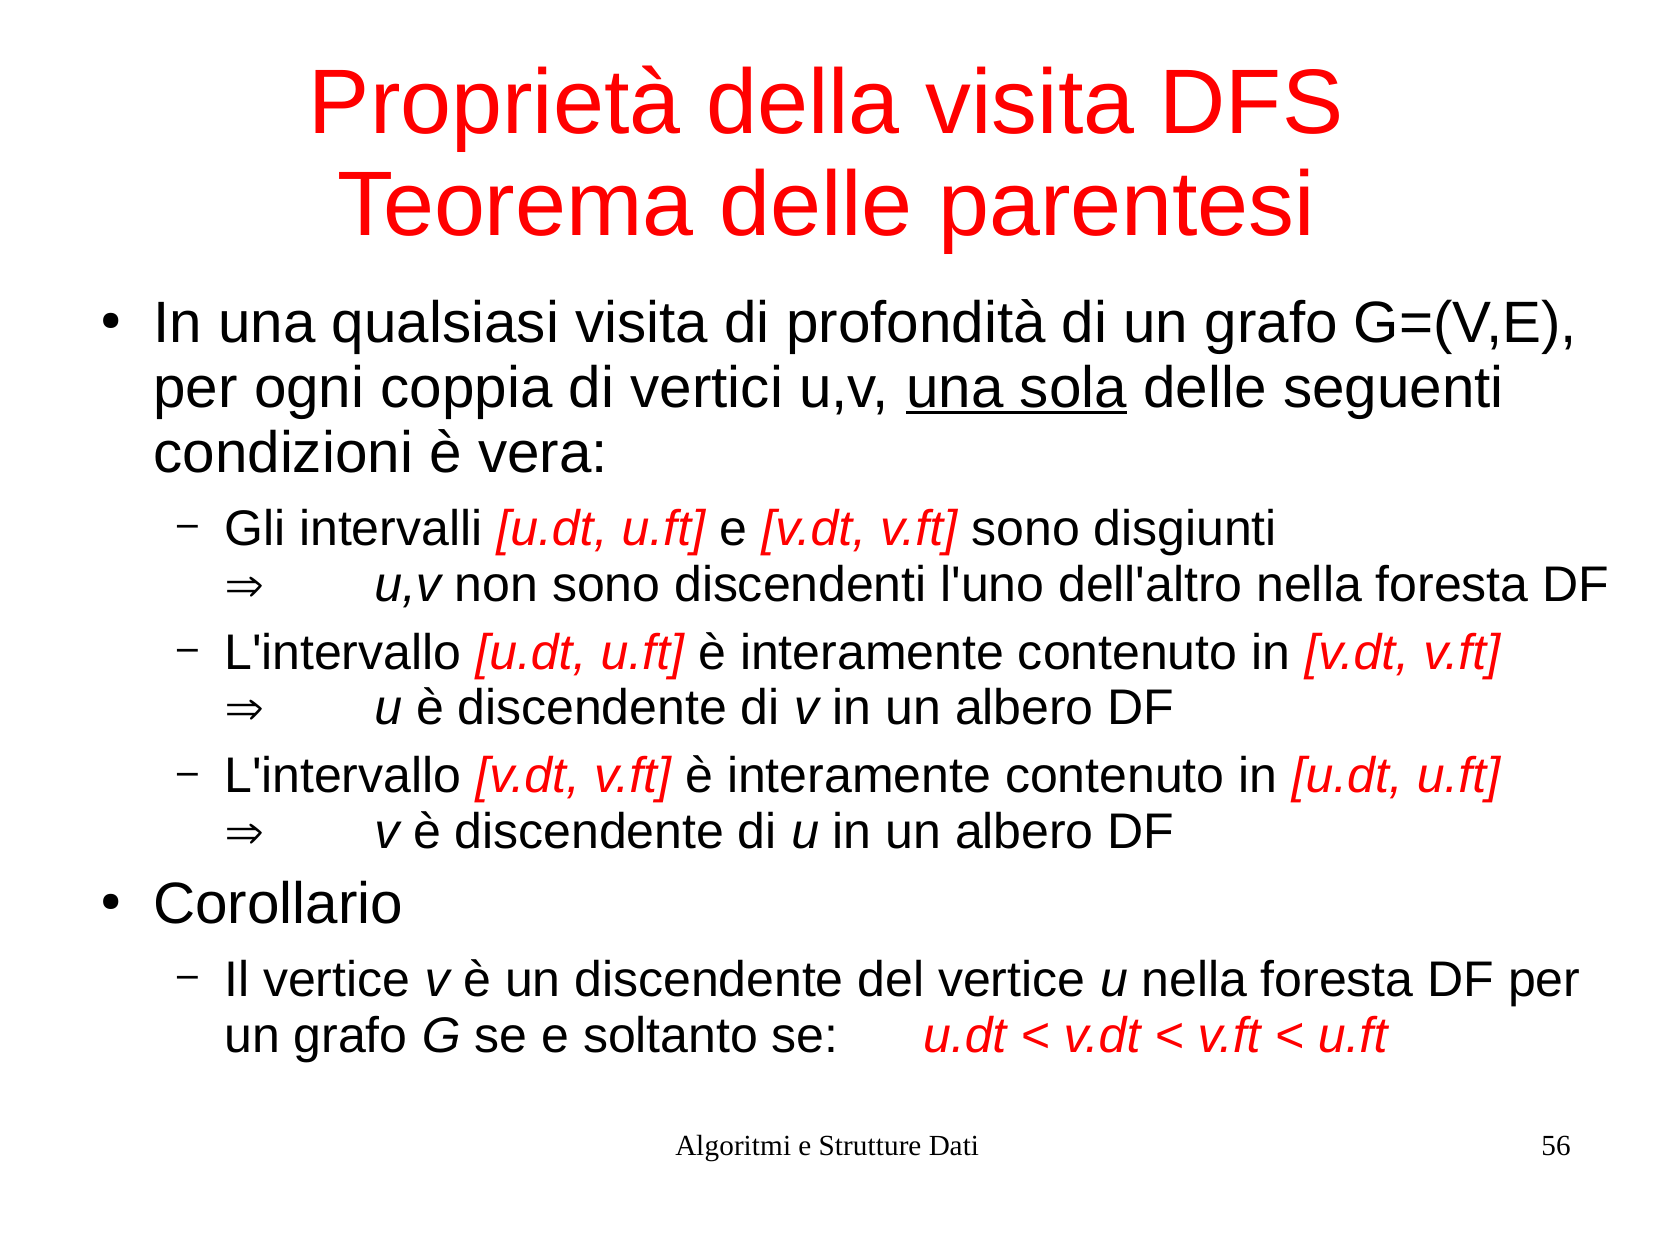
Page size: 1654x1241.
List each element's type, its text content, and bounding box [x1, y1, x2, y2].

list In una qualsiasi visita di profondità di un grafo G=(V,E), per ogni coppia di vertici u,v, una sola delle seguenti condizioni è vera: Gli intervalli [u.dt, u.ft] e [v.dt, v.ft] sono disgiunti  u,v non sono discendenti l'uno dell'altro nella foresta DF L'intervallo [u.dt, u.ft] è interamente contenuto in [v.dt, v.ft]  u è discendente di v in un albero DF L'intervallo [v.dt, v.ft] è interamente contenuto in [u.dt, u.ft]  v è discendente di u in un albero DF Corollario Il vertice v è un discendente del vertice u nella foresta DF per un grafo G se e soltanto se: u.dt < v.dt < v.ft < u.ft [82, 290, 1613, 1109]
title Proprietà della visita DFS Teorema delle parentesi [82, 49, 1571, 257]
